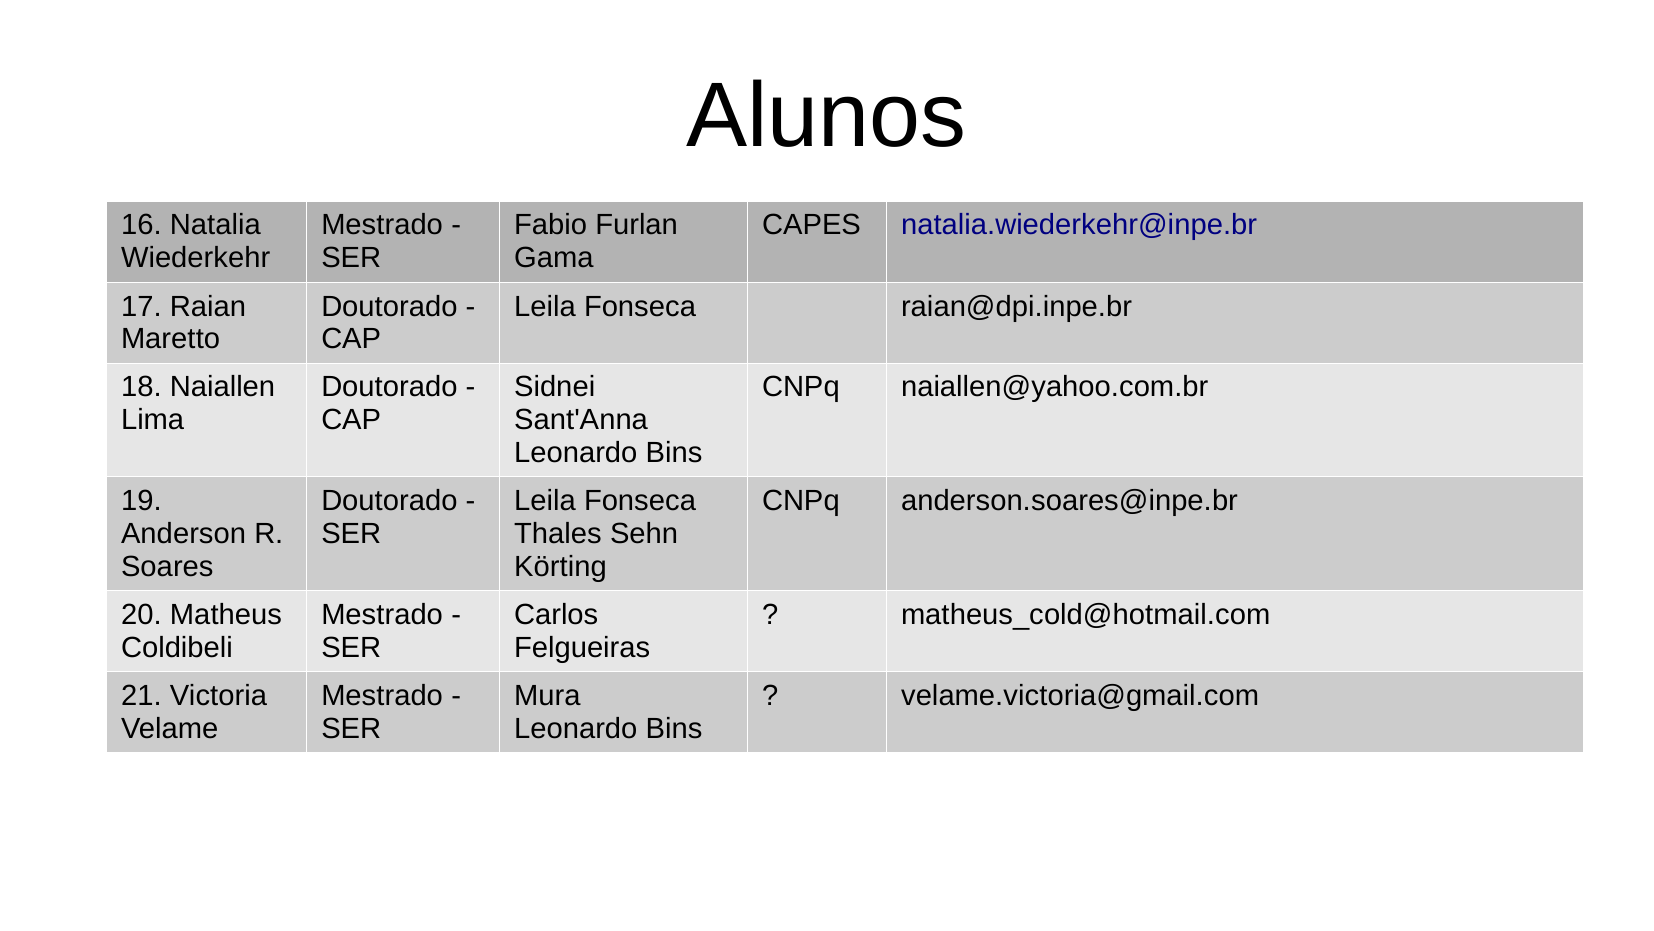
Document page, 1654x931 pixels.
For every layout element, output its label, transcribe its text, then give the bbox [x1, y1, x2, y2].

table_cell CNPq [748, 364, 886, 476]
table_cell Sidnei Sant'Anna Leonardo Bins [500, 364, 747, 476]
table_cell 20. Matheus Coldibeli [107, 591, 306, 671]
table_cell 21. Victoria Velame [107, 672, 306, 752]
table_header 16. Natalia Wiederkehr [107, 202, 306, 282]
table_cell naiallen@yahoo.com.br [887, 364, 1583, 476]
table_cell raian@dpi.inpe.br [887, 283, 1583, 363]
table_header CAPES [748, 202, 886, 282]
table_header Fabio Furlan Gama [500, 202, 747, 282]
table_cell 19. Anderson R. Soares [107, 477, 306, 590]
table_cell Doutorado - CAP [307, 364, 499, 476]
table_cell [748, 283, 886, 363]
table_cell Leila Fonseca [500, 283, 747, 363]
table_cell ? [748, 672, 886, 752]
table_cell velame.victoria@gmail.com [887, 672, 1583, 752]
table_cell Mestrado - SER [307, 591, 499, 671]
table_header natalia.wiederkehr@inpe.br [887, 202, 1583, 282]
table_cell 17. Raian Maretto [107, 283, 306, 363]
table_header Mestrado - SER [307, 202, 499, 282]
title Alunos [82, 37, 1571, 193]
table_cell Mestrado - SER [307, 672, 499, 752]
table_cell CNPq [748, 477, 886, 590]
table_cell Doutorado - CAP [307, 283, 499, 363]
table_cell anderson.soares@inpe.br [887, 477, 1583, 590]
table_cell Carlos Felgueiras [500, 591, 747, 671]
table_cell matheus_cold@hotmail.com [887, 591, 1583, 671]
table_cell 18. Naiallen Lima [107, 364, 306, 476]
table_cell Doutorado - SER [307, 477, 499, 590]
table_cell Leila Fonseca Thales Sehn Körting [500, 477, 747, 590]
table_cell ? [748, 591, 886, 671]
table_cell Mura Leonardo Bins [500, 672, 747, 752]
